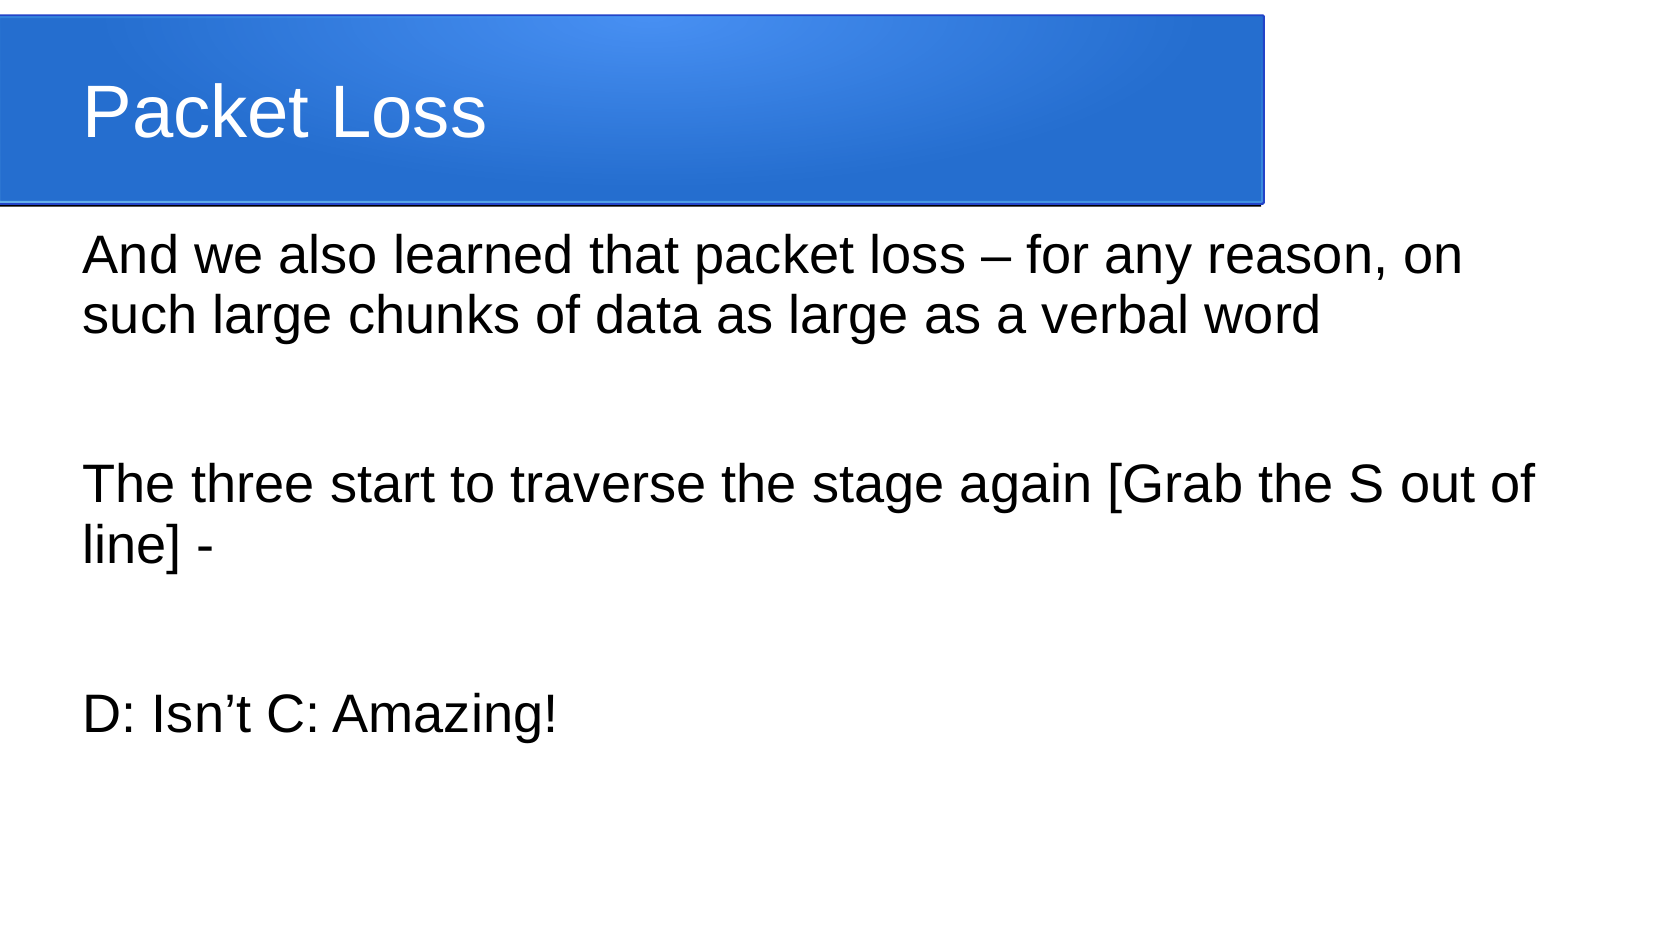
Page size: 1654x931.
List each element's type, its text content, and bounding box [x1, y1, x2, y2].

list And we also learned that packet loss – for any reason, on such large chunks of data as large as a verbal word The three start to traverse the stage again [Grab the S out of line] - D: Isn’t C: Amazing! [82, 224, 1571, 764]
title Packet Loss [82, 35, 1235, 189]
